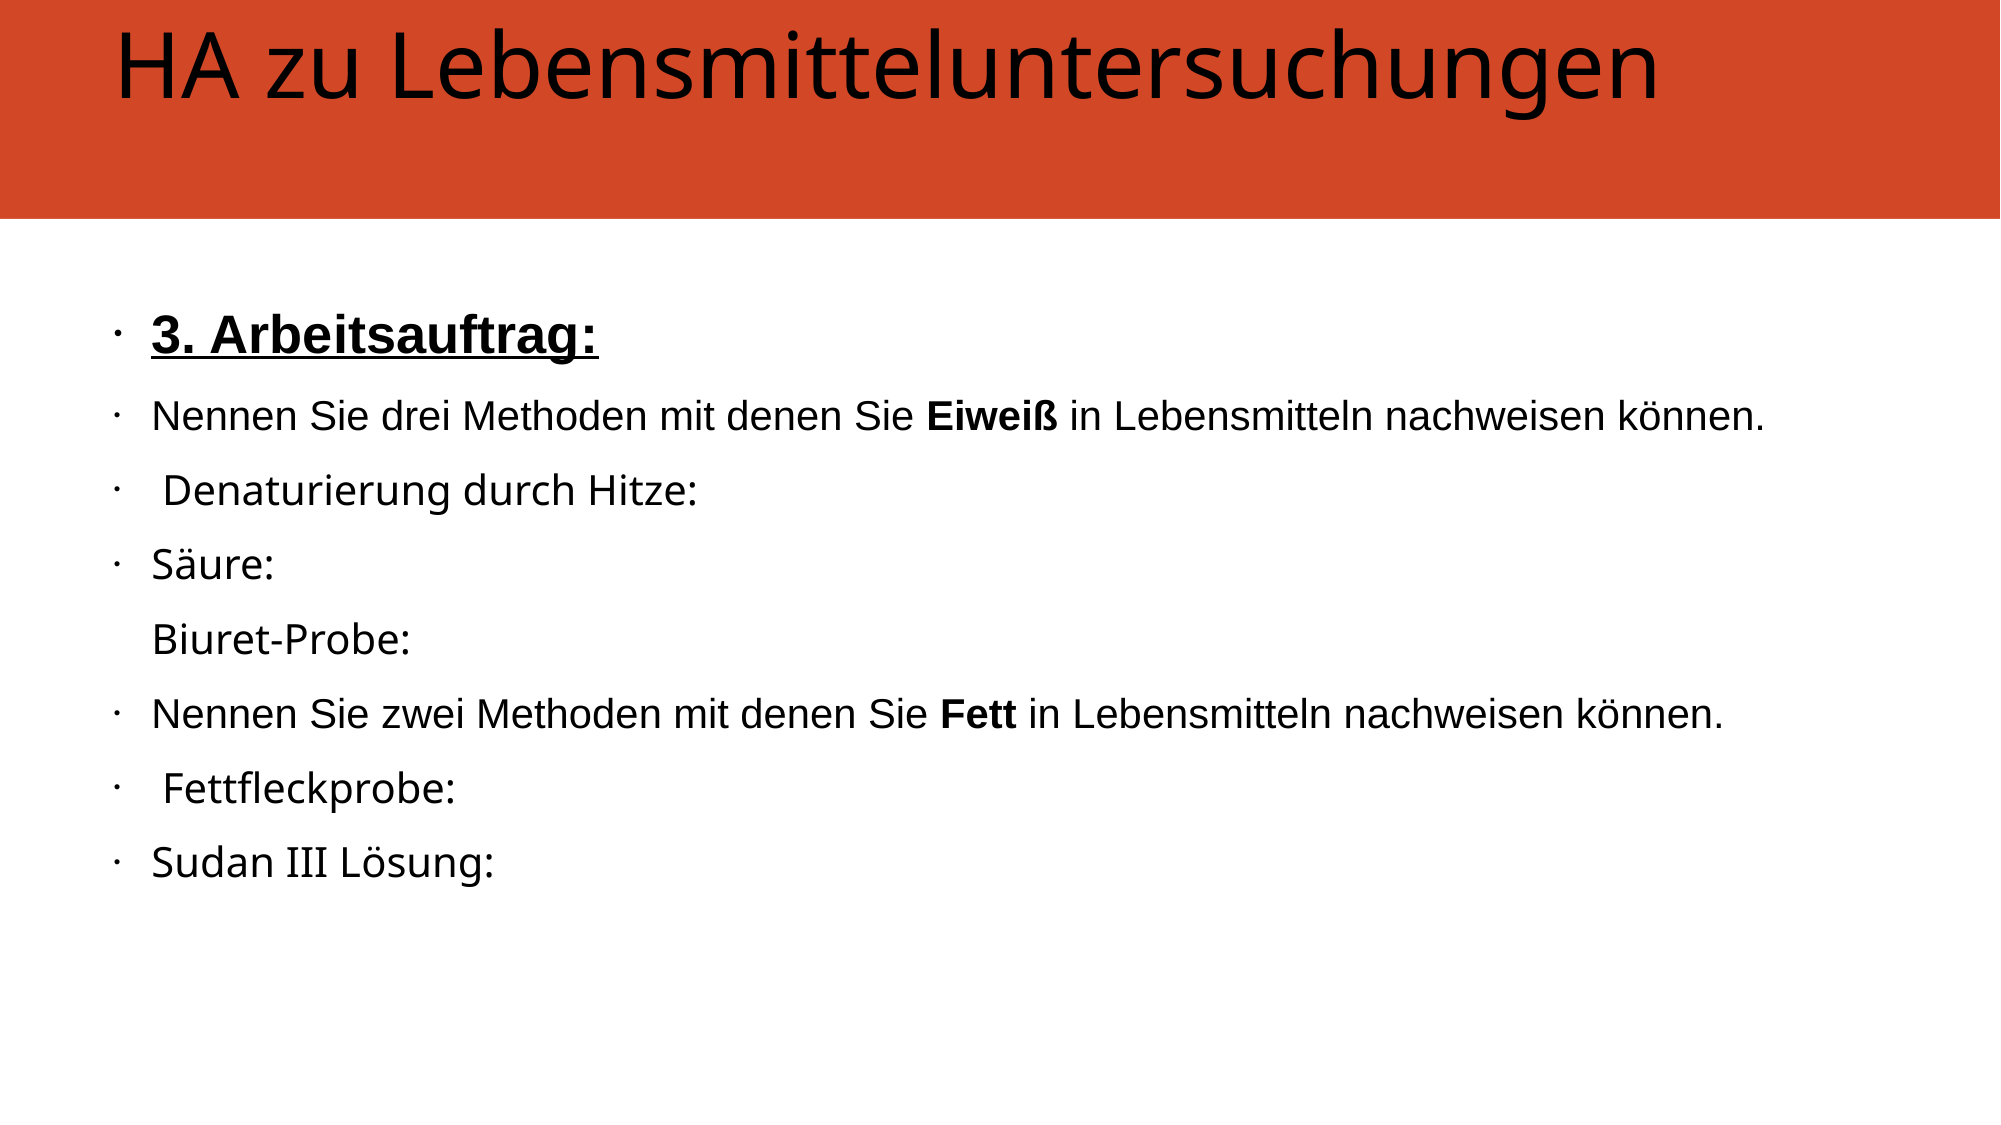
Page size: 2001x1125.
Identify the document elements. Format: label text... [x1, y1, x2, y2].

list 3. Arbeitsauftrag: Nennen Sie drei Methoden mit denen Sie Eiweiß in Lebensmitteln nachweisen können. Denaturierung durch Hitze: Säure: Biuret-Probe: Nennen Sie zwei Methoden mit denen Sie Fett in Lebensmitteln nachweisen können. Fettfleckprobe: Sudan III Lösung: [99, 299, 1941, 1089]
title HA zu Lebensmitteluntersuchungen [99, 0, 1863, 199]
